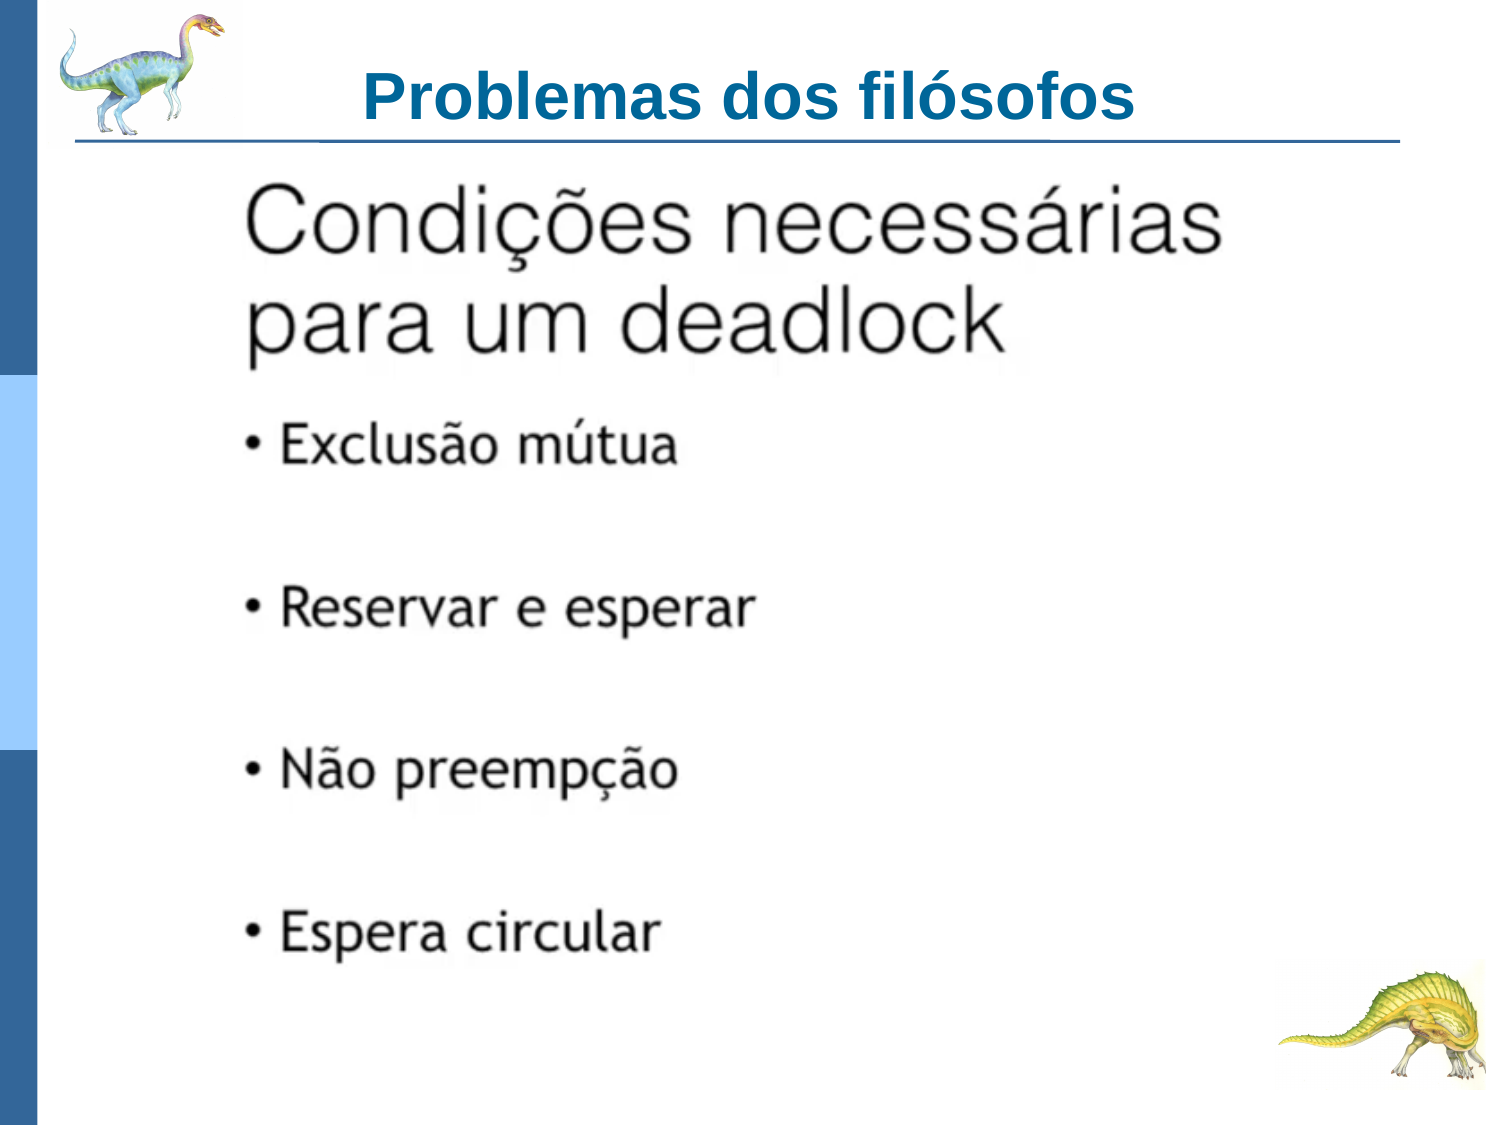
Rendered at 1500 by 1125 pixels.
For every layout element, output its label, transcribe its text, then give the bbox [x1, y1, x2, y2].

picture [46, 0, 243, 149]
text_box Problemas dos filósofos [75, 45, 1426, 141]
picture [224, 161, 1486, 1090]
